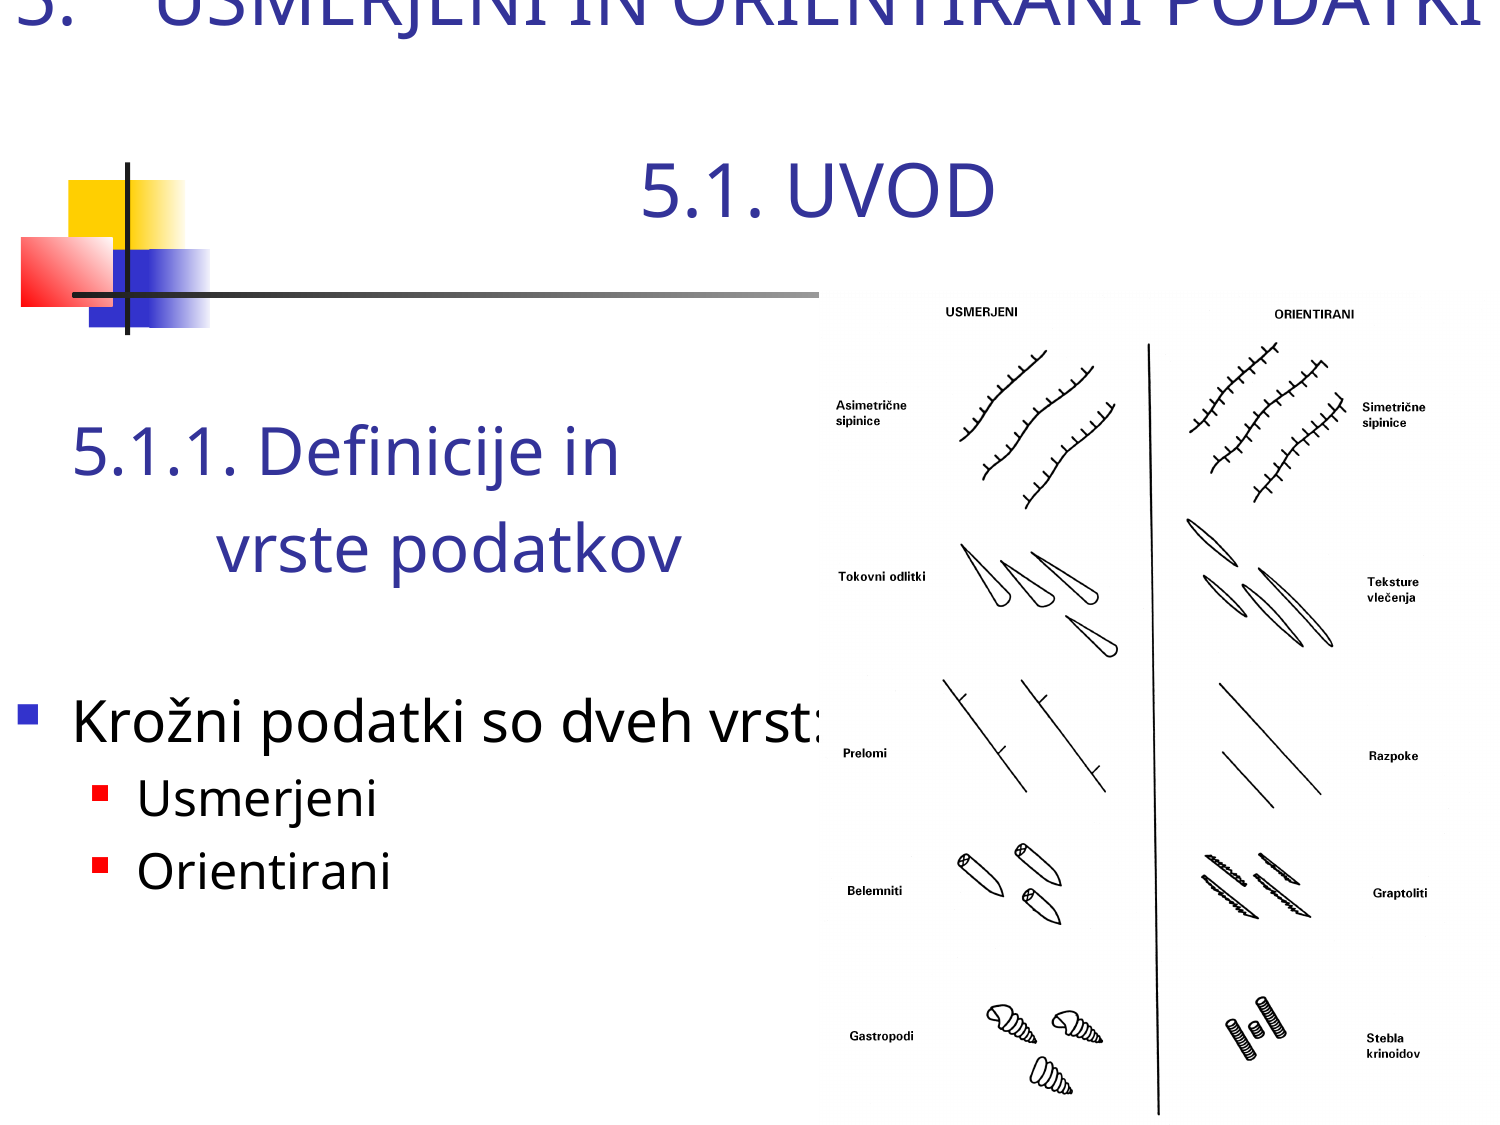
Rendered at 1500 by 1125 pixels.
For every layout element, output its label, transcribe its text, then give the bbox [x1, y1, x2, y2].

picture [819, 290, 1500, 1125]
list 5.1.1. Definicije in vrste podatkov Krožni podatki so dveh vrst: Usmerjeni Orientirani [0, 331, 819, 1076]
title USMERJENI IN ORIENTIRANI PODATKI 5.1. UVOD [0, 0, 1500, 240]
